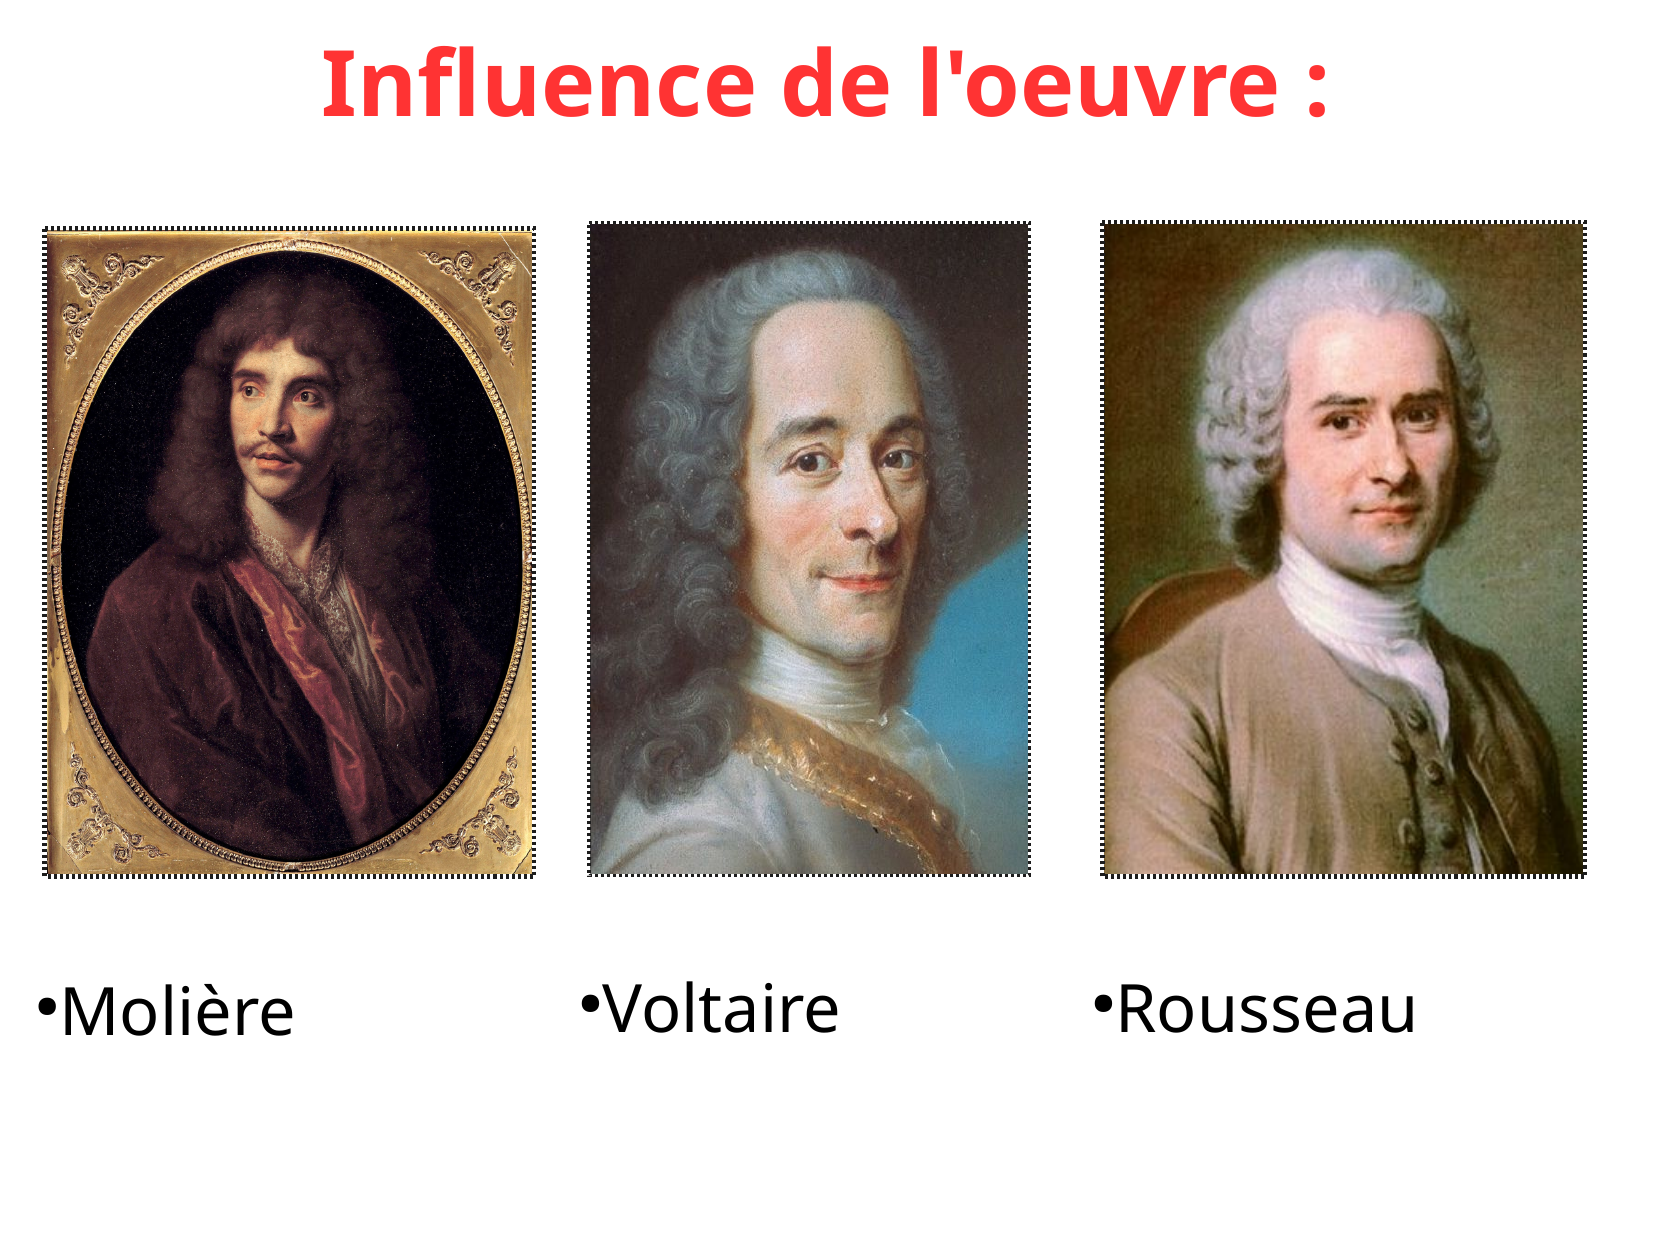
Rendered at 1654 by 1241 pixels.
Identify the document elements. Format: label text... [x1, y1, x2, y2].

list Voltaire [578, 965, 1058, 1063]
picture [590, 224, 1028, 875]
title Influence de l'oeuvre : [82, 0, 1571, 184]
list Rousseau [1091, 965, 1571, 1087]
picture [1104, 224, 1583, 875]
list Molière [35, 968, 515, 1102]
picture [47, 230, 532, 875]
